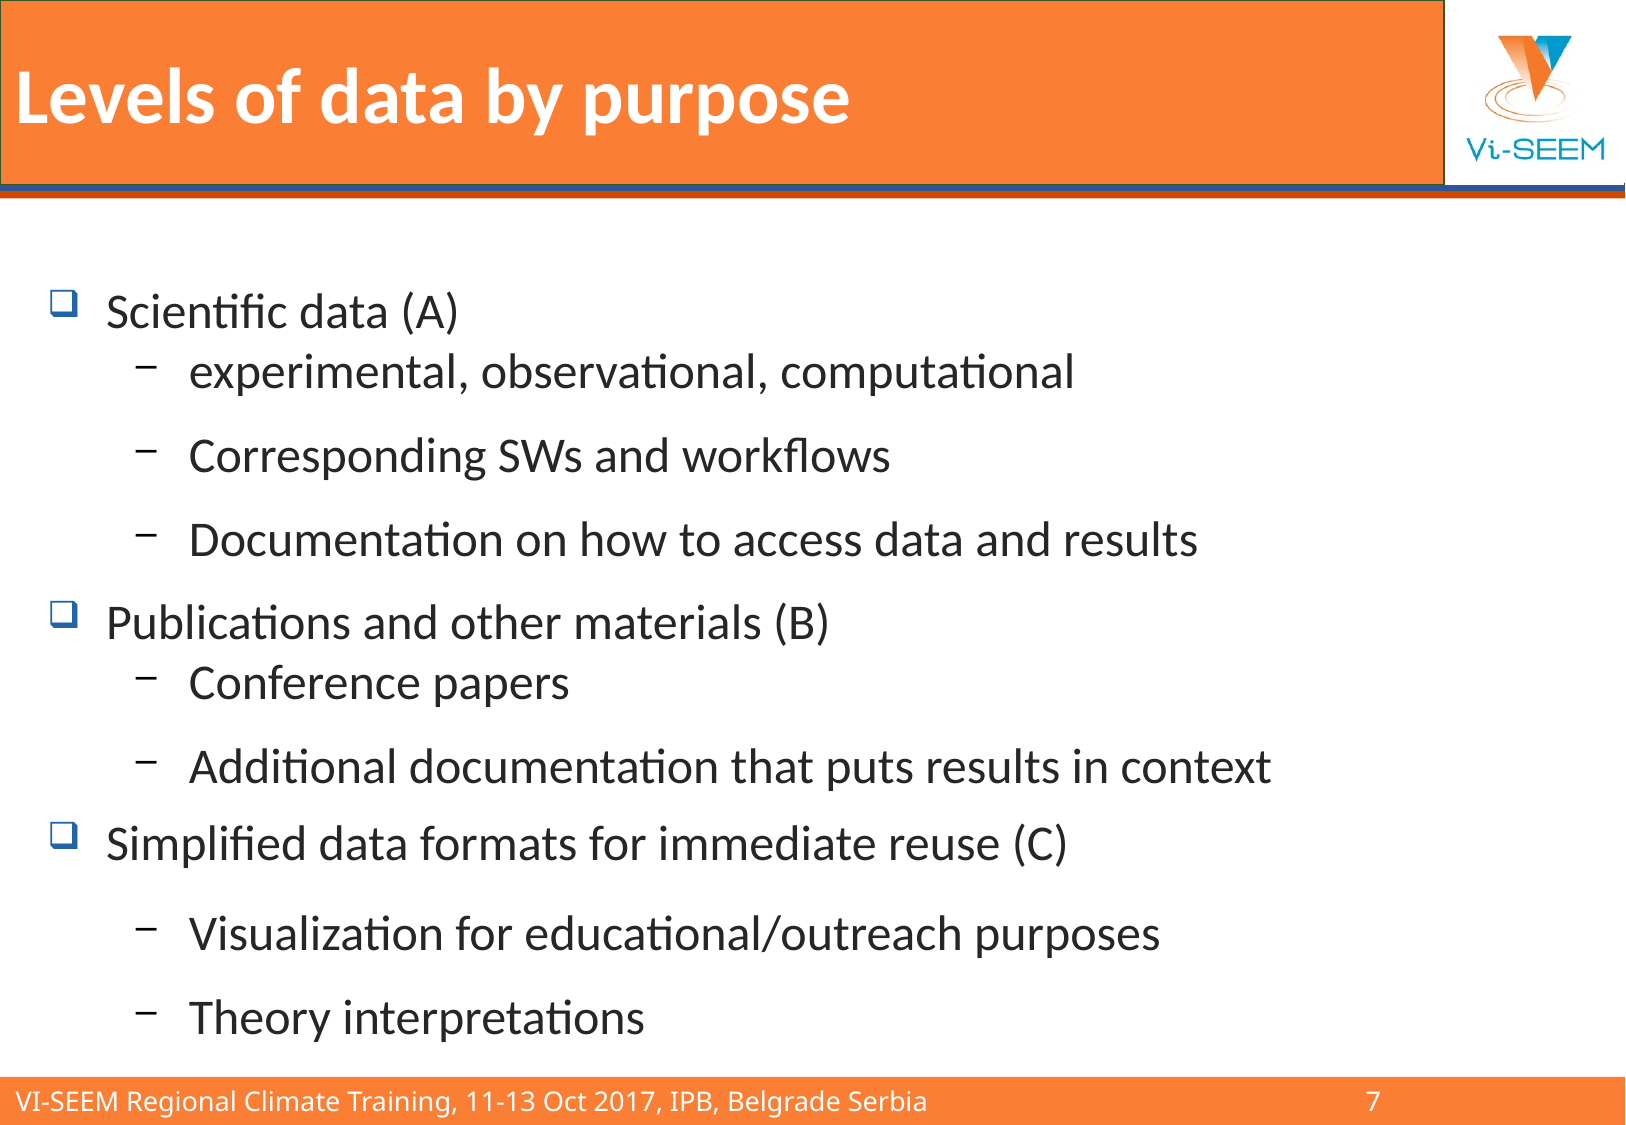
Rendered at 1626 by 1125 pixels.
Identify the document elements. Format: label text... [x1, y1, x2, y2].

list Scientific data (A) experimental, observational, computational Corresponding SWs and workflows Documentation on how to access data and results Publications and other materials (B) Conference papers Additional documentation that puts results in context Simplified data formats for immediate reuse (C) Visualization for educational/outreach purposes Theory interpretations [31, 271, 1593, 1076]
picture [1445, 0, 1624, 185]
title Levels of data by purpose [0, 0, 1445, 185]
footer VI-SEEM Regional Climate Training, 11-13 Oct 2017, IPB, Belgrade Serbia <number> [0, 1076, 1625, 1125]
